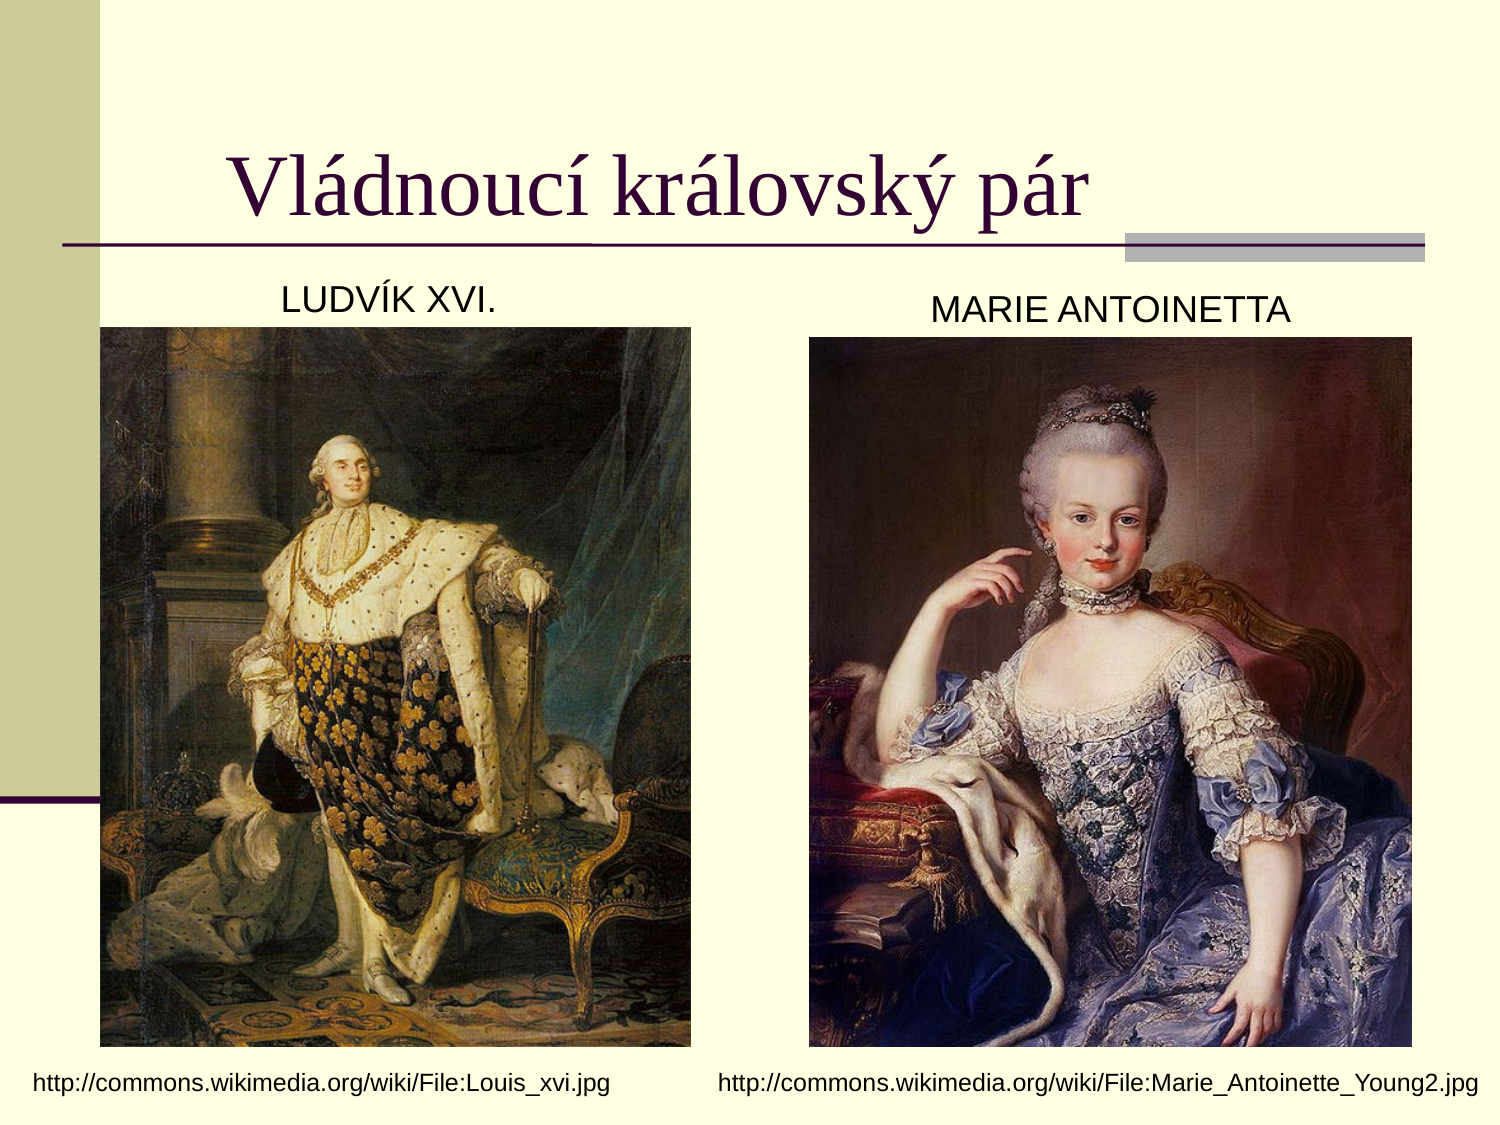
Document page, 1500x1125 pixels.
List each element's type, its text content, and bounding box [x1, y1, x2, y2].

picture [100, 327, 691, 1047]
picture [809, 338, 1412, 1047]
text_box http://commons.wikimedia.org/wiki/File:Louis_xvi.jpg [17, 1059, 691, 1105]
text_box LUDVÍK XVI. [265, 267, 515, 328]
text_box MARIE ANTOINETTA [915, 277, 1377, 339]
text_box http://commons.wikimedia.org/wiki/File:Marie_Antoinette_Young2.jpg [702, 1059, 1500, 1105]
title Vládnoucí královský pár [225, 45, 1500, 234]
